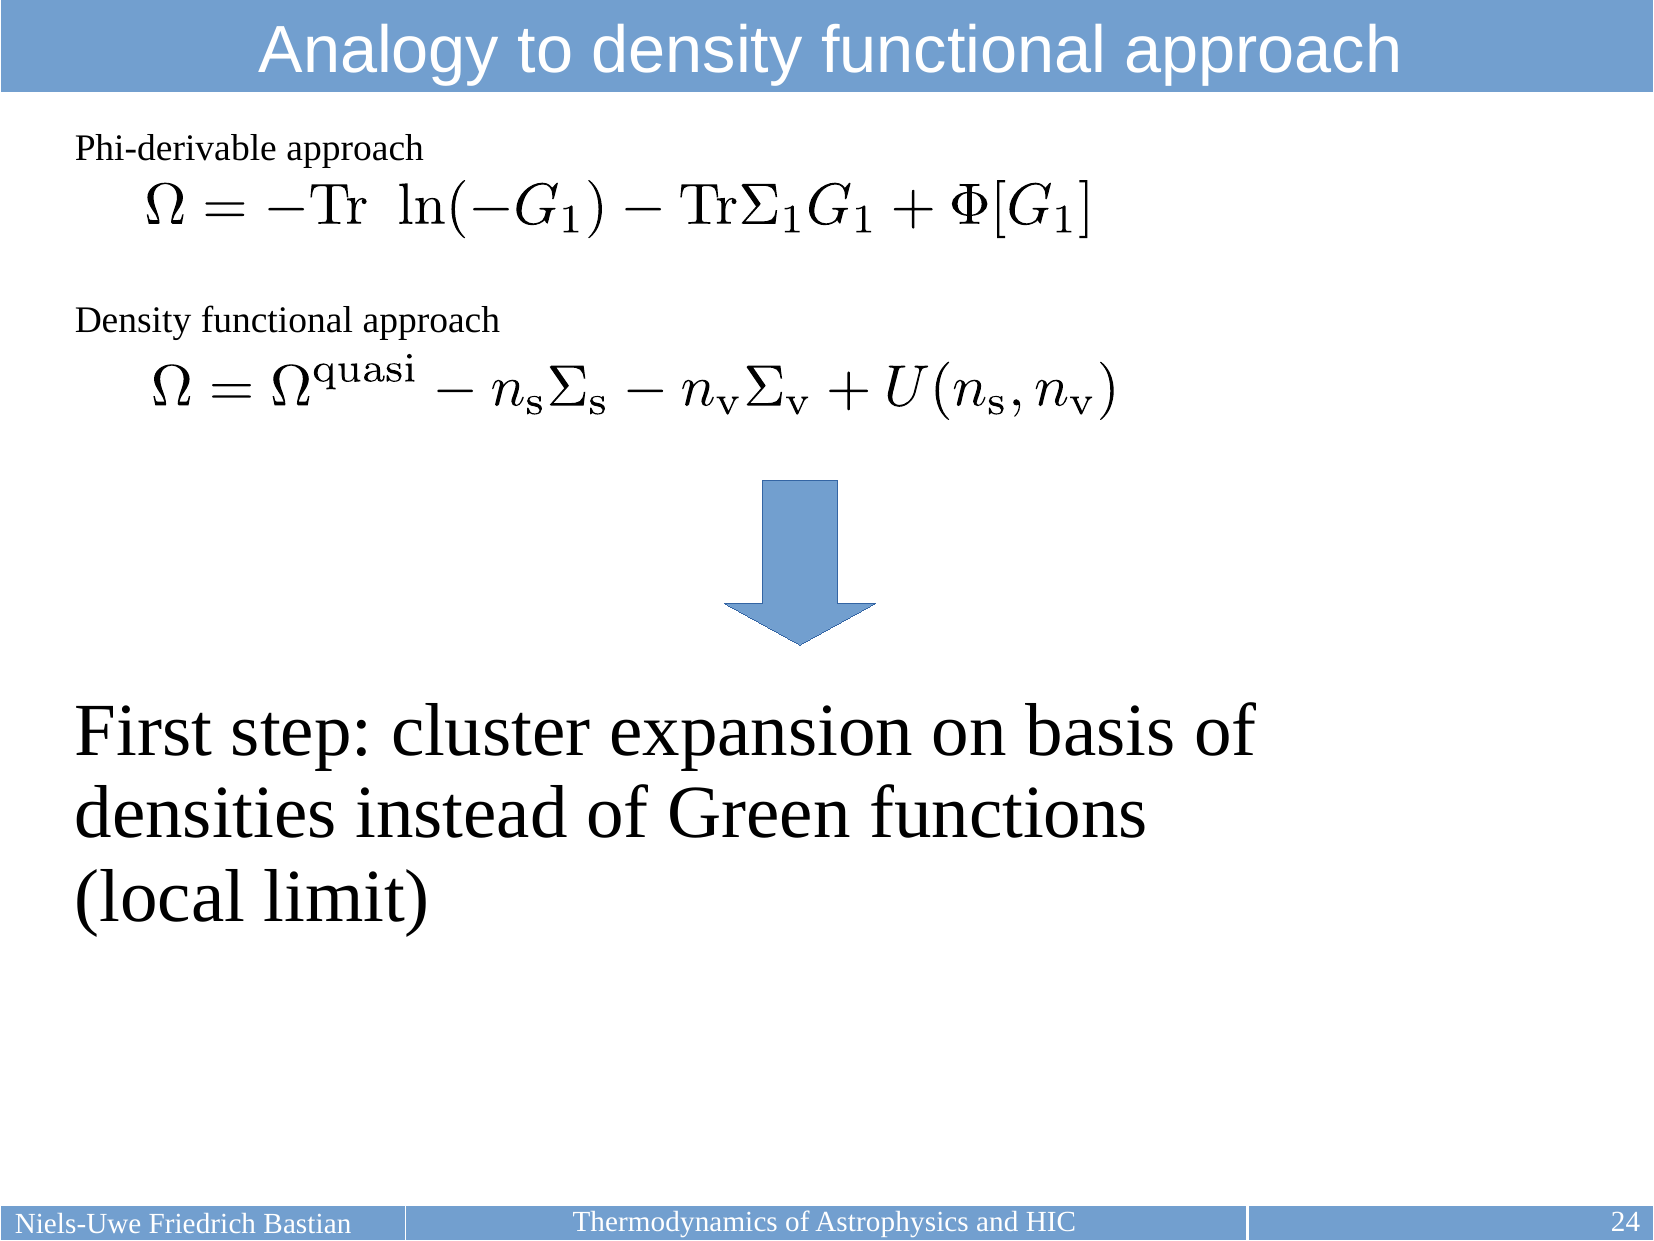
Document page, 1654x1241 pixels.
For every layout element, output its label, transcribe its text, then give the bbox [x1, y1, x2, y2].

text_box Phi-derivable approach [60, 120, 440, 177]
text_box Density functional approach [60, 291, 516, 348]
text_box [150, 353, 1120, 421]
title Analogy to density functional approach [86, 11, 1576, 87]
text_box First step: cluster expansion on basis of densities instead of Green functions (local limit) [60, 680, 1471, 945]
text_box [724, 480, 876, 646]
text_box [144, 180, 1095, 239]
